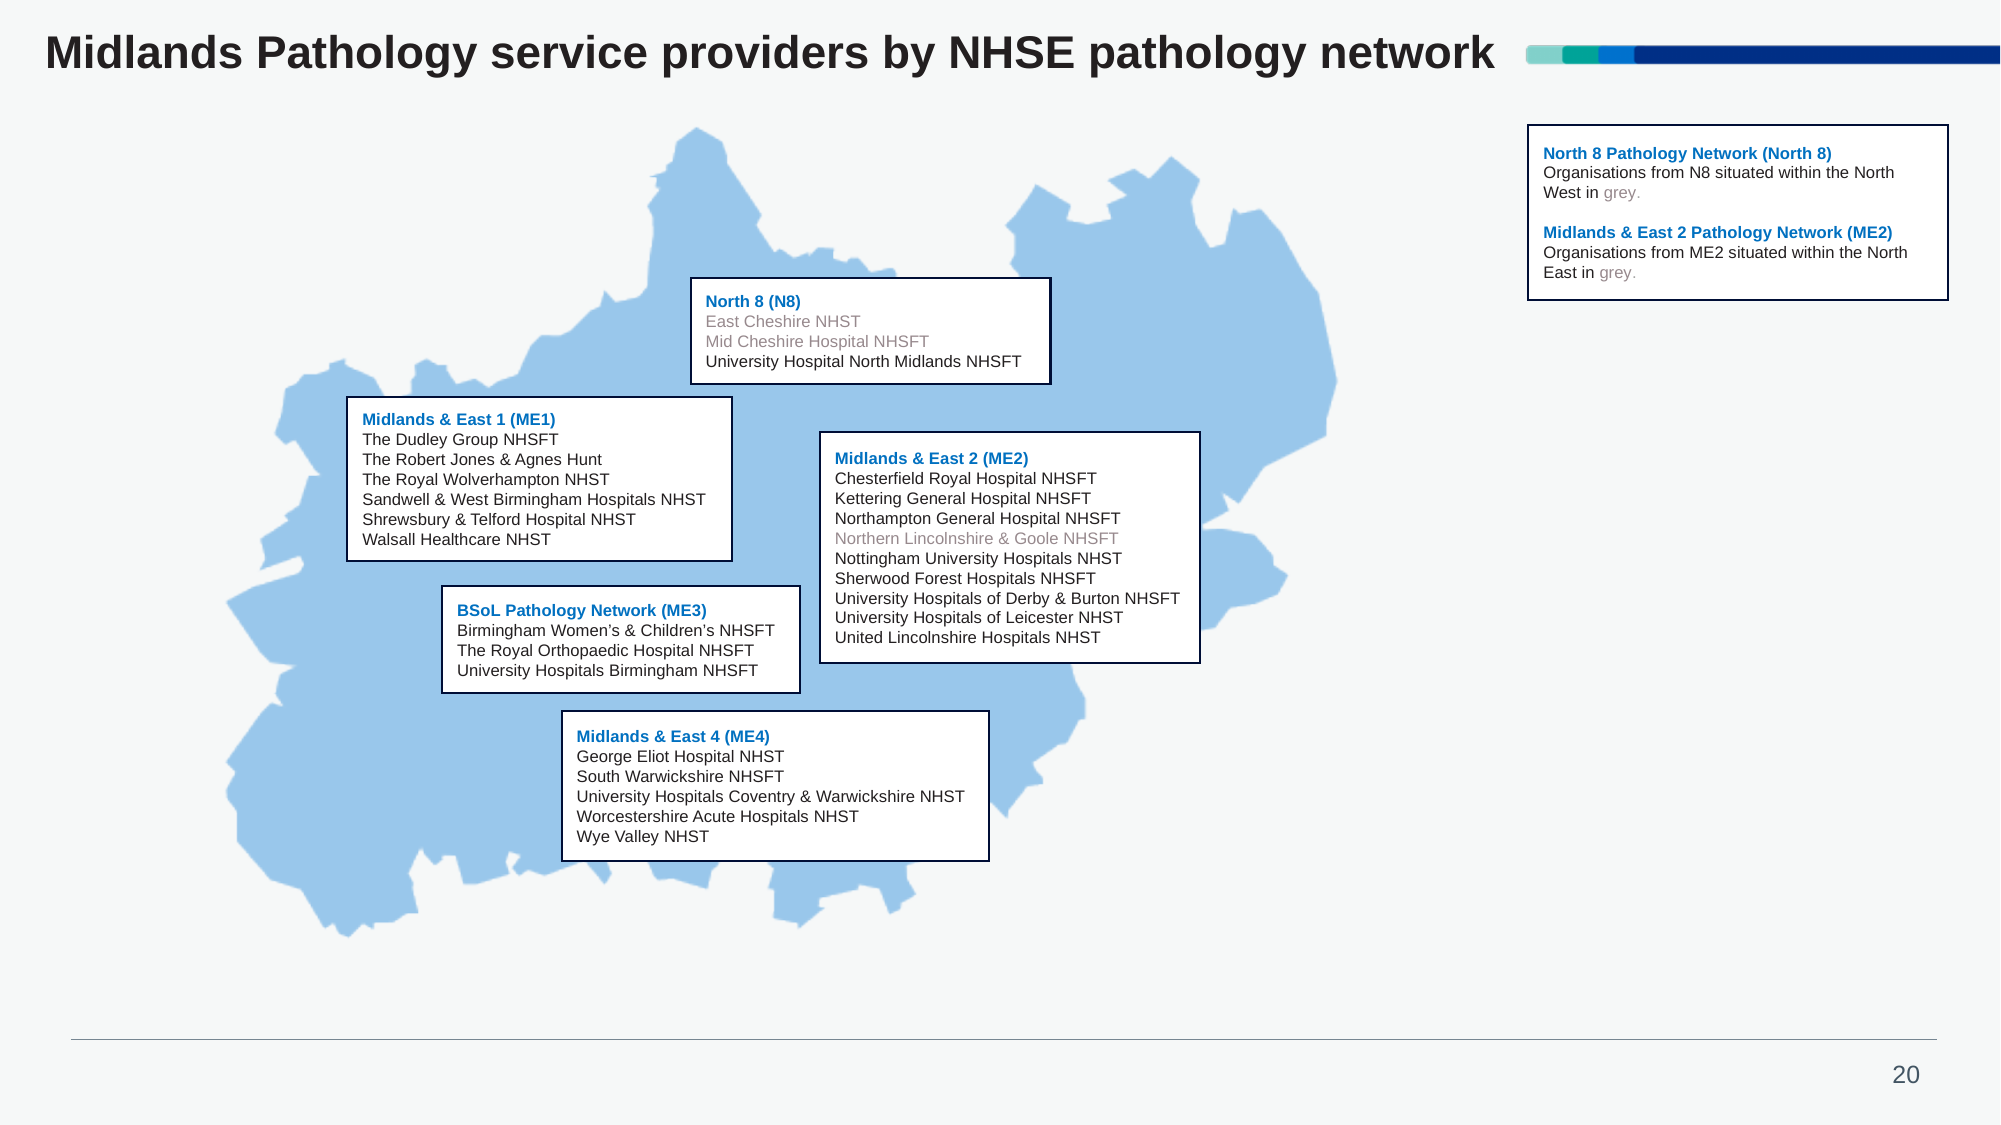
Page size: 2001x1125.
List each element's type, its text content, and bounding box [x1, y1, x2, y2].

text_box BSoL Pathology Network (ME3) Birmingham Women’s & Children’s NHSFT The Royal Orthopaedic Hospital NHSFT University Hospitals Birmingham NHSFT [442, 586, 800, 693]
text_box North 8 (N8) East Cheshire NHST Mid Cheshire Hospital NHSFT University Hospital North Midlands NHSFT [691, 278, 1050, 384]
text_box Midlands & East 2 (ME2) Chesterfield Royal Hospital NHSFT Kettering General Hospital NHSFT Northampton General Hospital NHSFT Northern Lincolnshire & Goole NHSFT Nottingham University Hospitals NHST Sherwood Forest Hospitals NHSFT University Hospitals of Derby & Burton NHSFT University Hospitals of Leicester NHST United Lincolnshire Hospitals NHST [820, 432, 1200, 663]
text_box Midlands & East 4 (ME4) George Eliot Hospital NHST South Warwickshire NHSFT University Hospitals Coventry & Warwickshire NHST Worcestershire Acute Hospitals NHST Wye Valley NHST [562, 711, 989, 861]
picture [198, 116, 1353, 956]
text_box Midlands & East 1 (ME1) The Dudley Group NHSFT The Robert Jones & Agnes Hunt The Royal Wolverhampton NHST Sandwell & West Birmingham Hospitals NHST Shrewsbury & Telford Hospital NHST Walsall Healthcare NHST [347, 397, 732, 561]
text_box North 8 Pathology Network (North 8) Organisations from N8 situated within the North West in grey. Midlands & East 2 Pathology Network (ME2) Organisations from ME2 situated within the North East in grey. [1528, 125, 1948, 300]
text_box Midlands Pathology service providers by NHSE pathology network [30, 15, 1595, 86]
